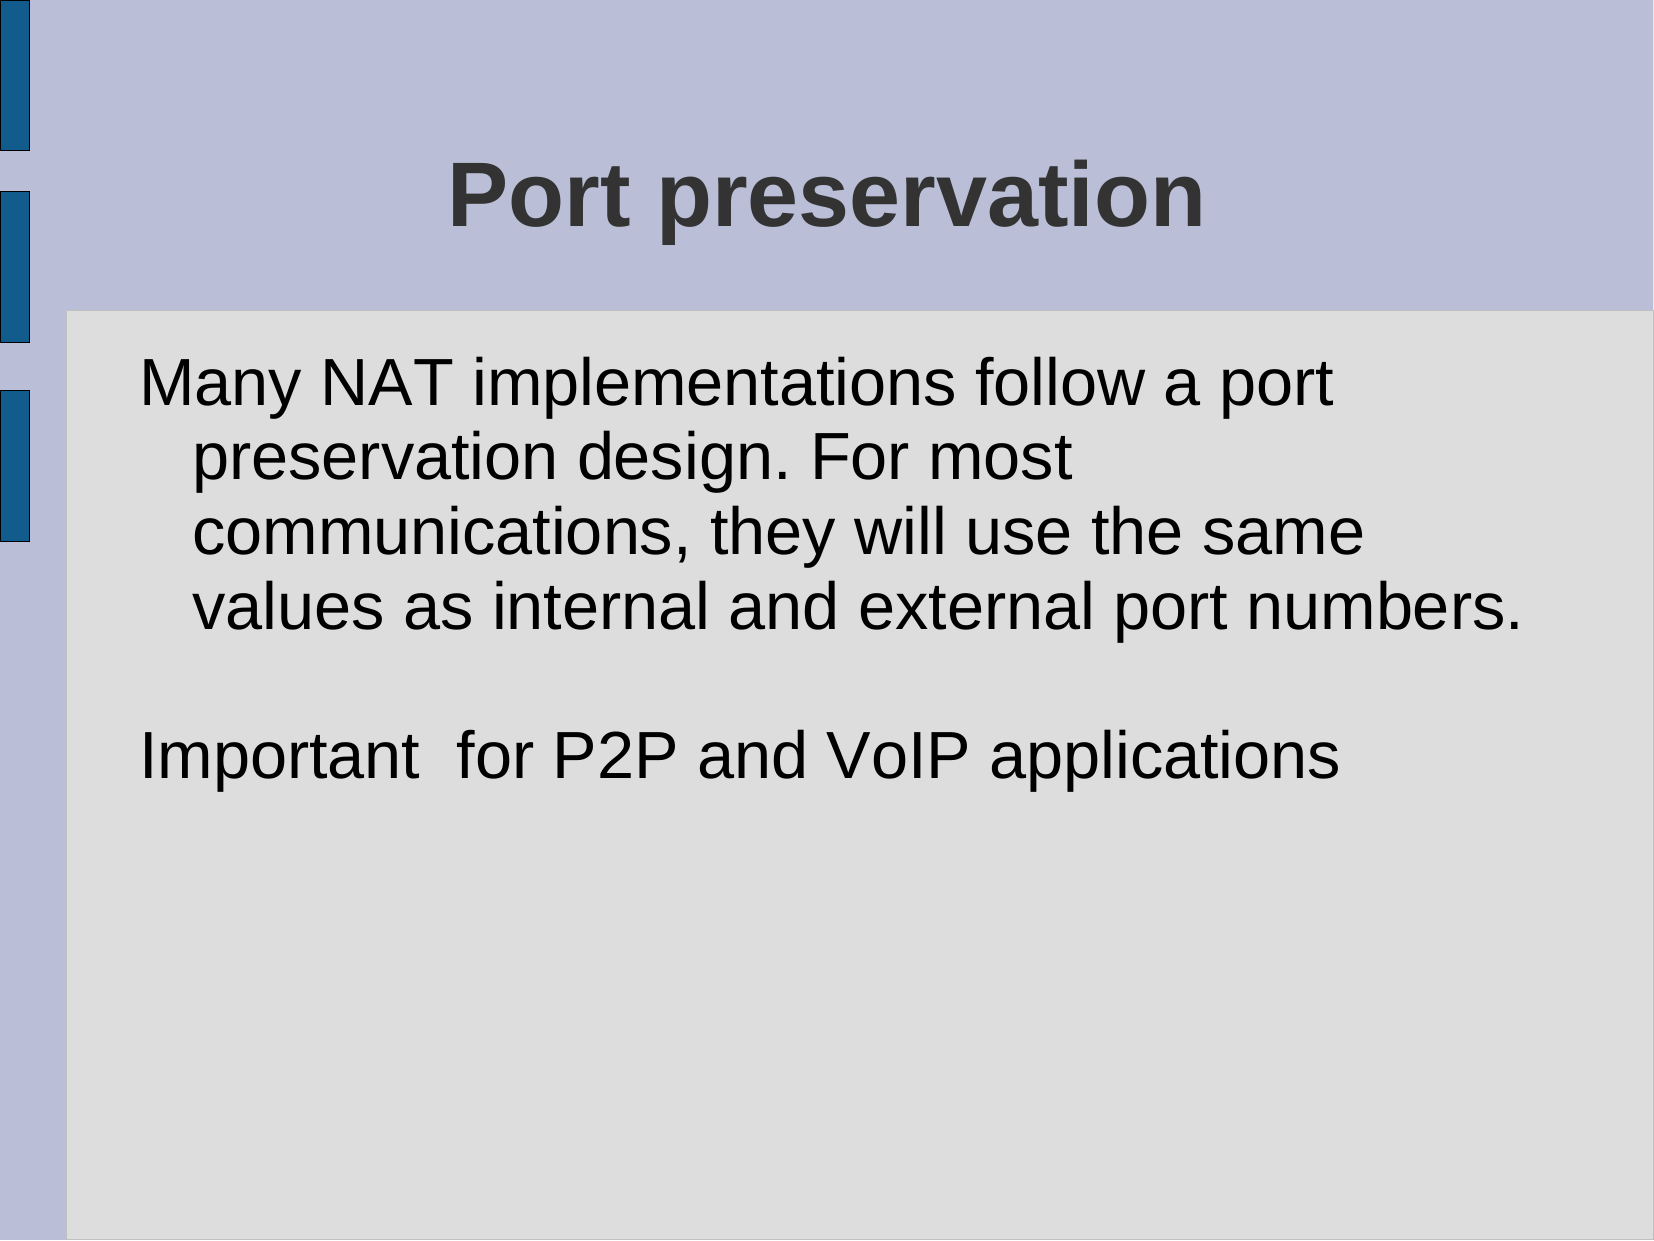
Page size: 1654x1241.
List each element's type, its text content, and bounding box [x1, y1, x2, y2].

list Many NAT implementations follow a port preservation design. For most communications, they will use the same values as internal and external port numbers. Important for P2P and VoIP applications [121, 344, 1534, 1127]
title Port preservation [121, 91, 1534, 299]
